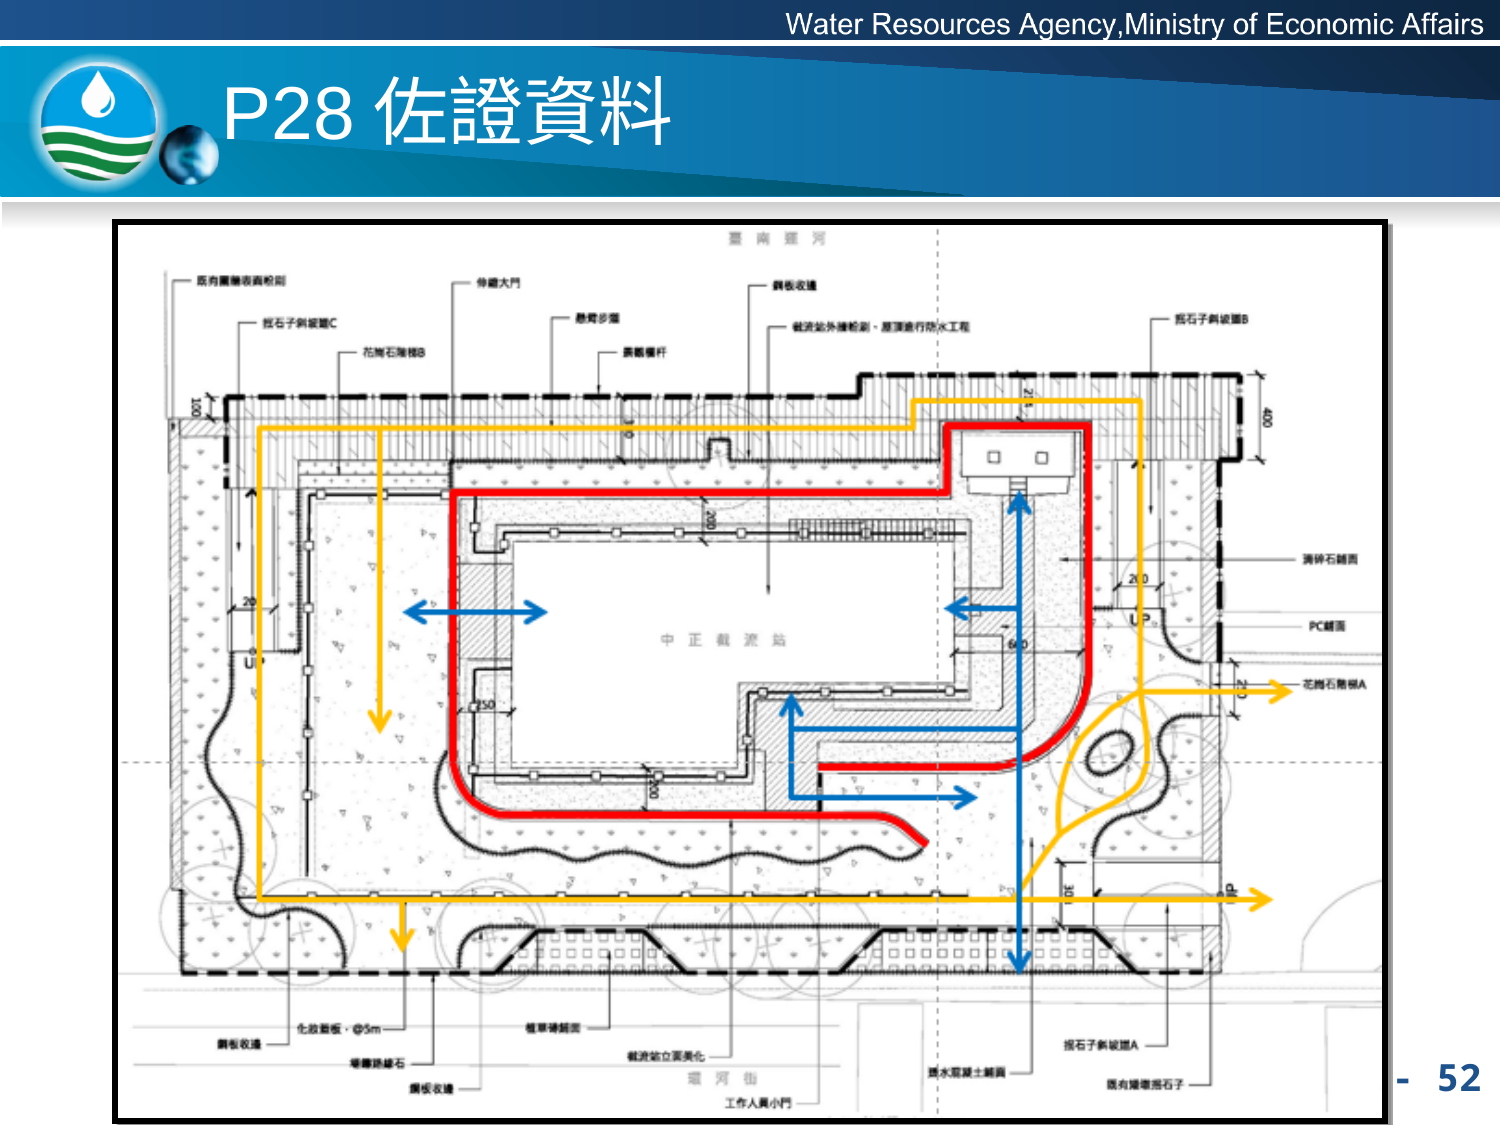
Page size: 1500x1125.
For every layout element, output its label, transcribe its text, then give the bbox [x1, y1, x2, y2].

title P28佐證資料 [206, 38, 1247, 181]
picture [118, 224, 1382, 1118]
picture [30, 55, 206, 192]
picture [785, 2, 1484, 42]
